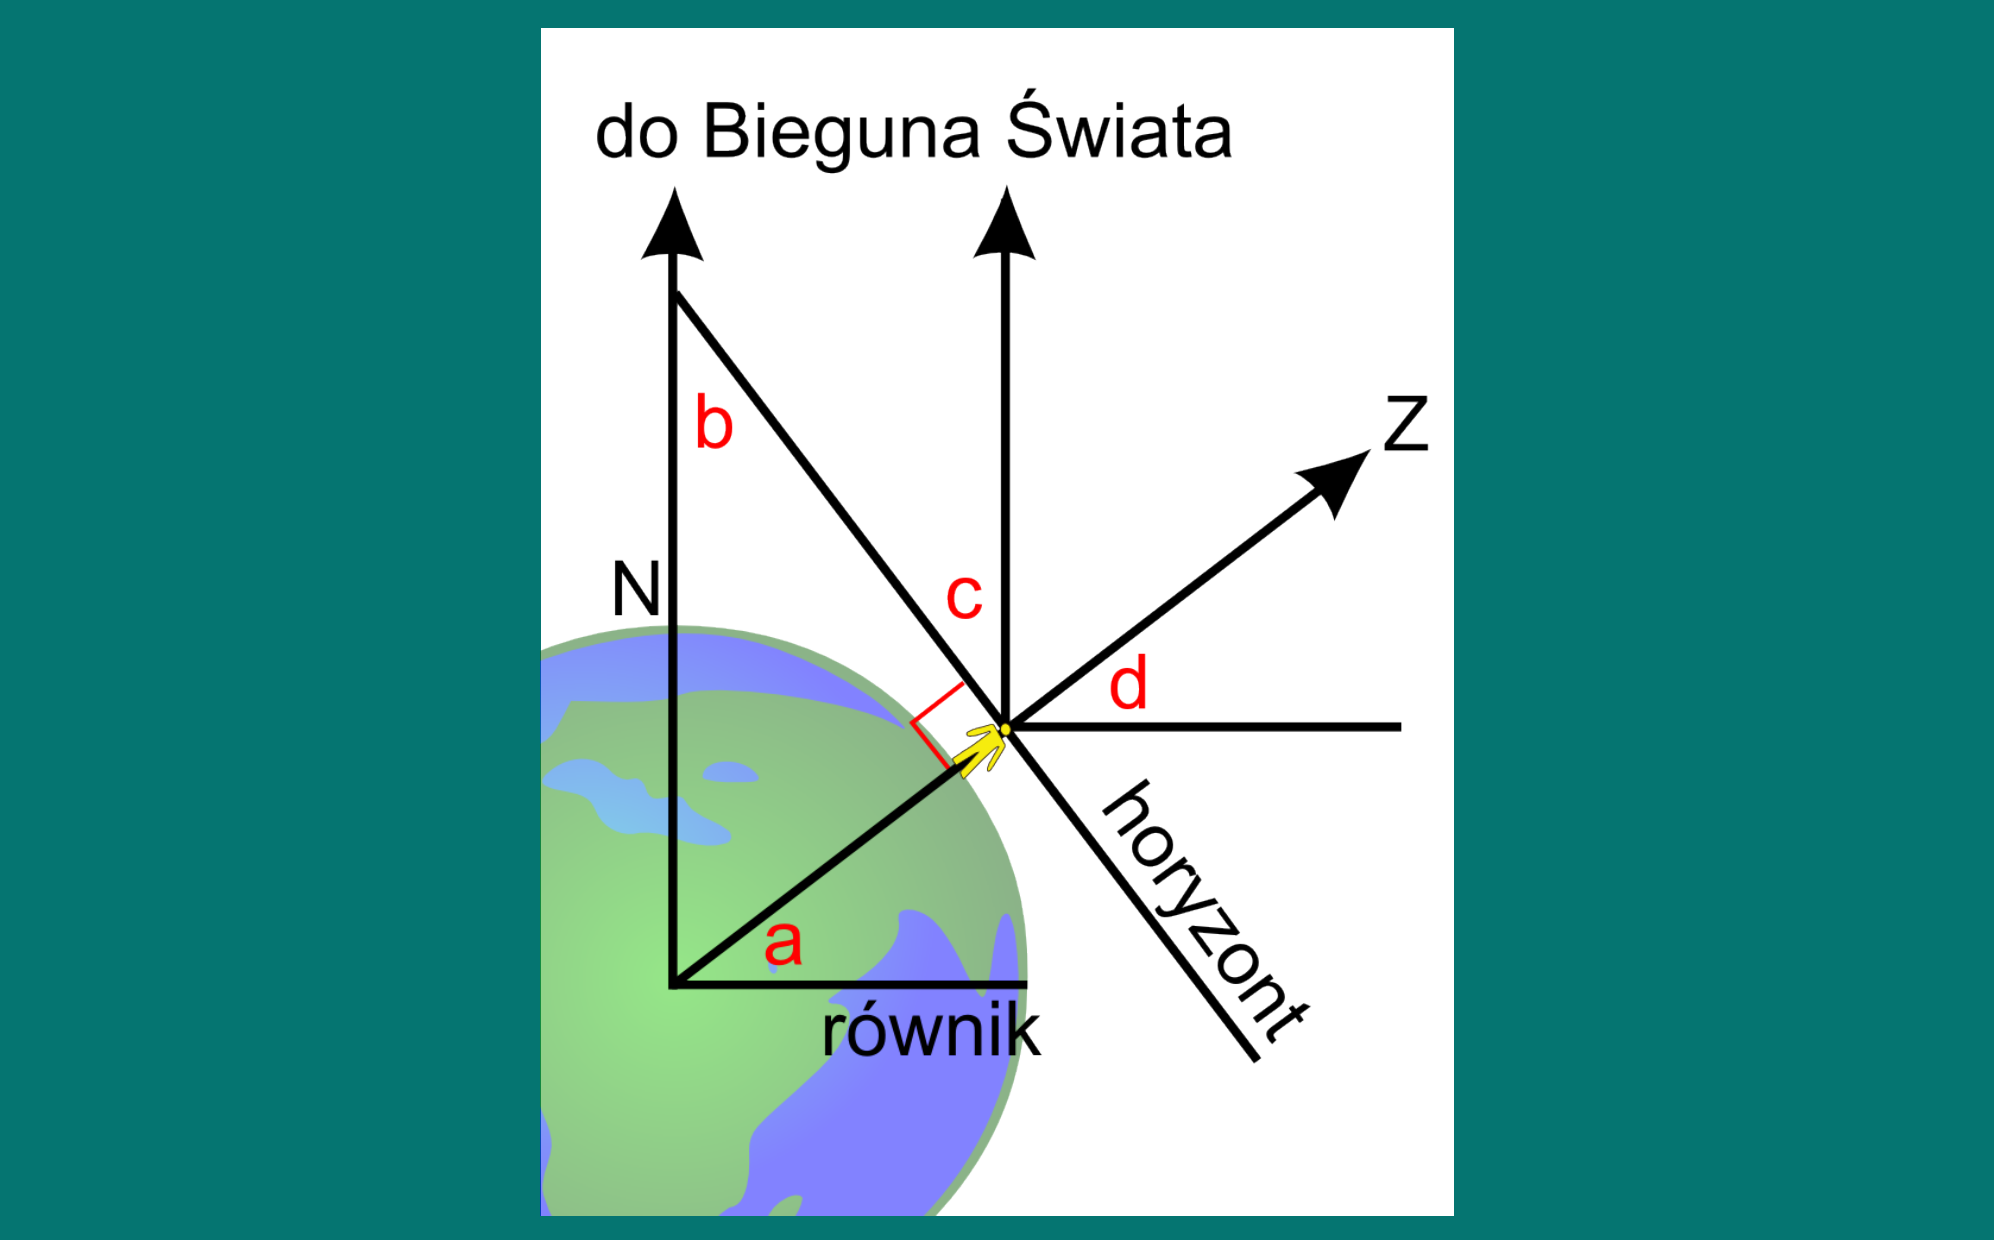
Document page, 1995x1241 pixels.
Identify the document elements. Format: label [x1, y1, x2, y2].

picture [540, 27, 1454, 1216]
